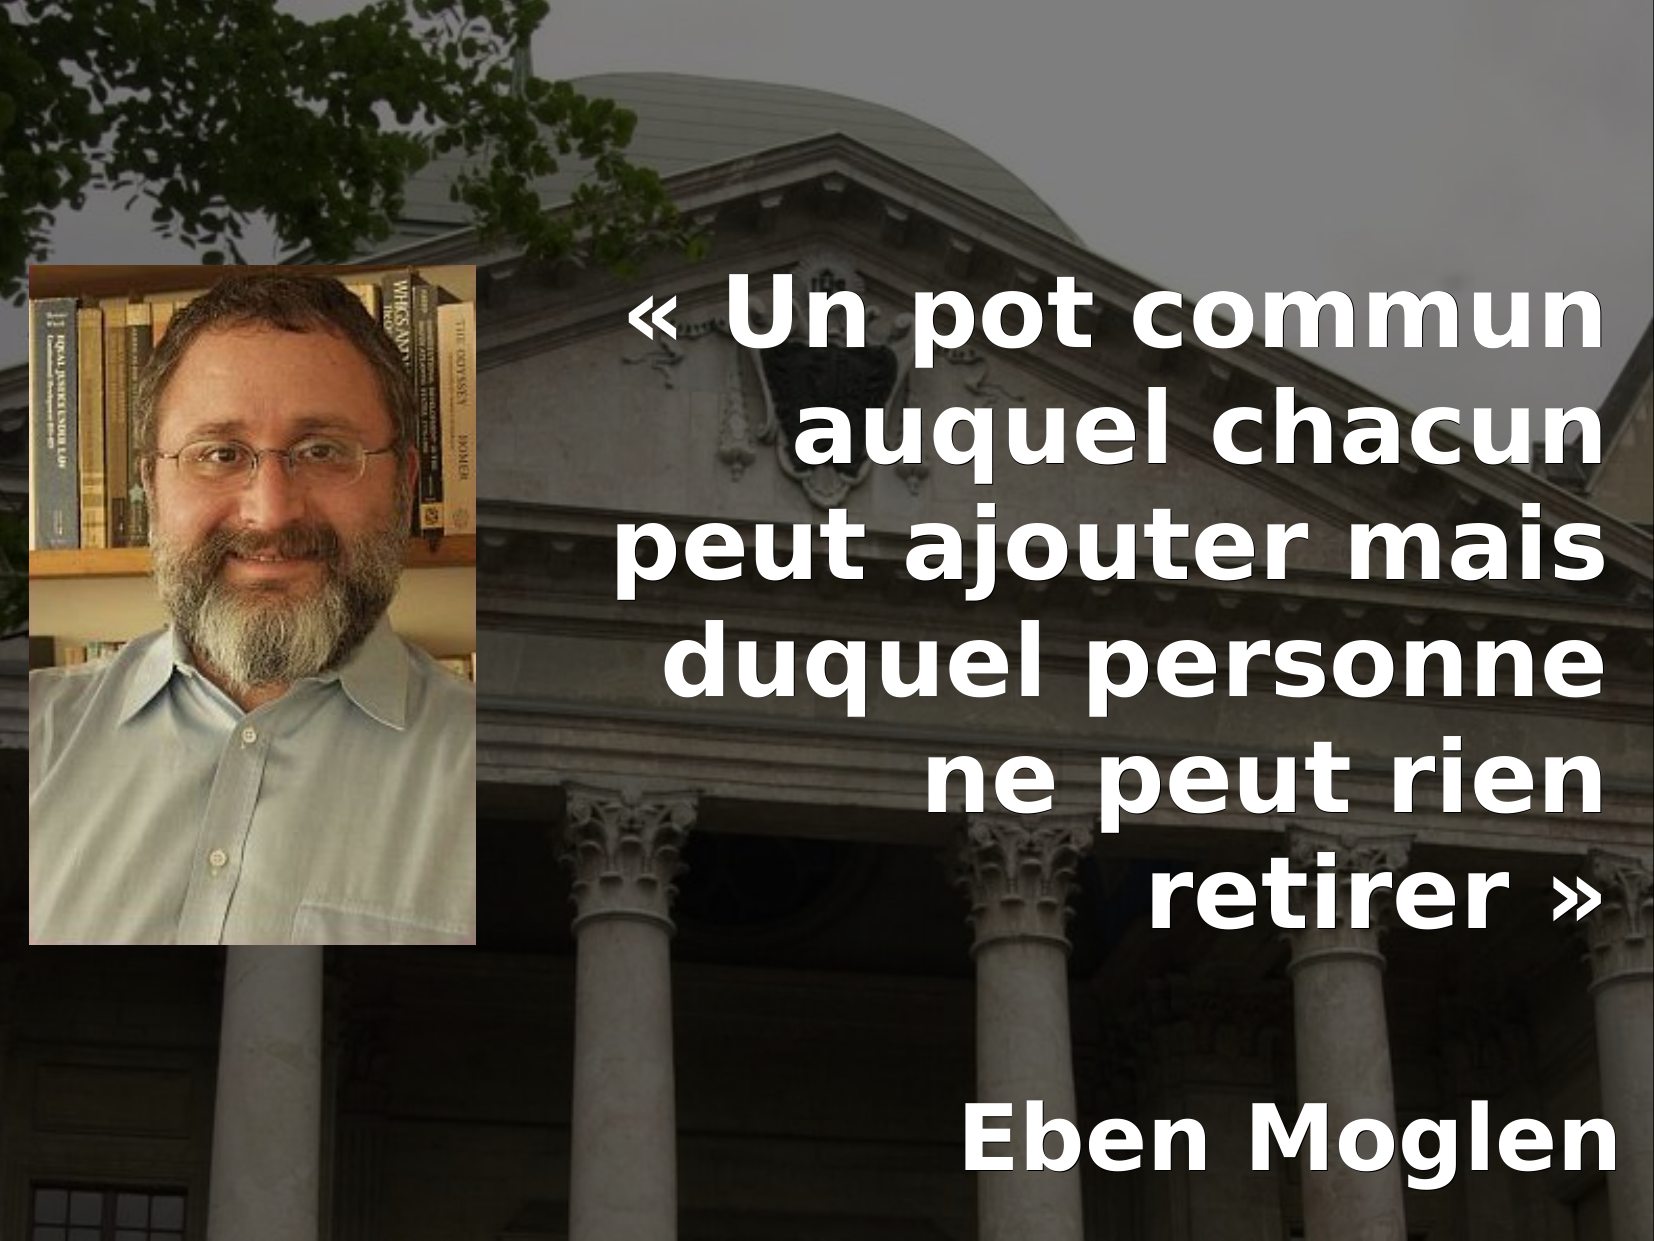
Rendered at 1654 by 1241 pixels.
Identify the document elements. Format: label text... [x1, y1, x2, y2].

picture [0, 0, 1654, 1241]
text_box Eben Moglen [14, 1077, 1639, 1200]
text_box « Un pot commun auquel chacun peut ajouter mais duquel personne ne peut rien retirer » [531, 247, 1625, 960]
